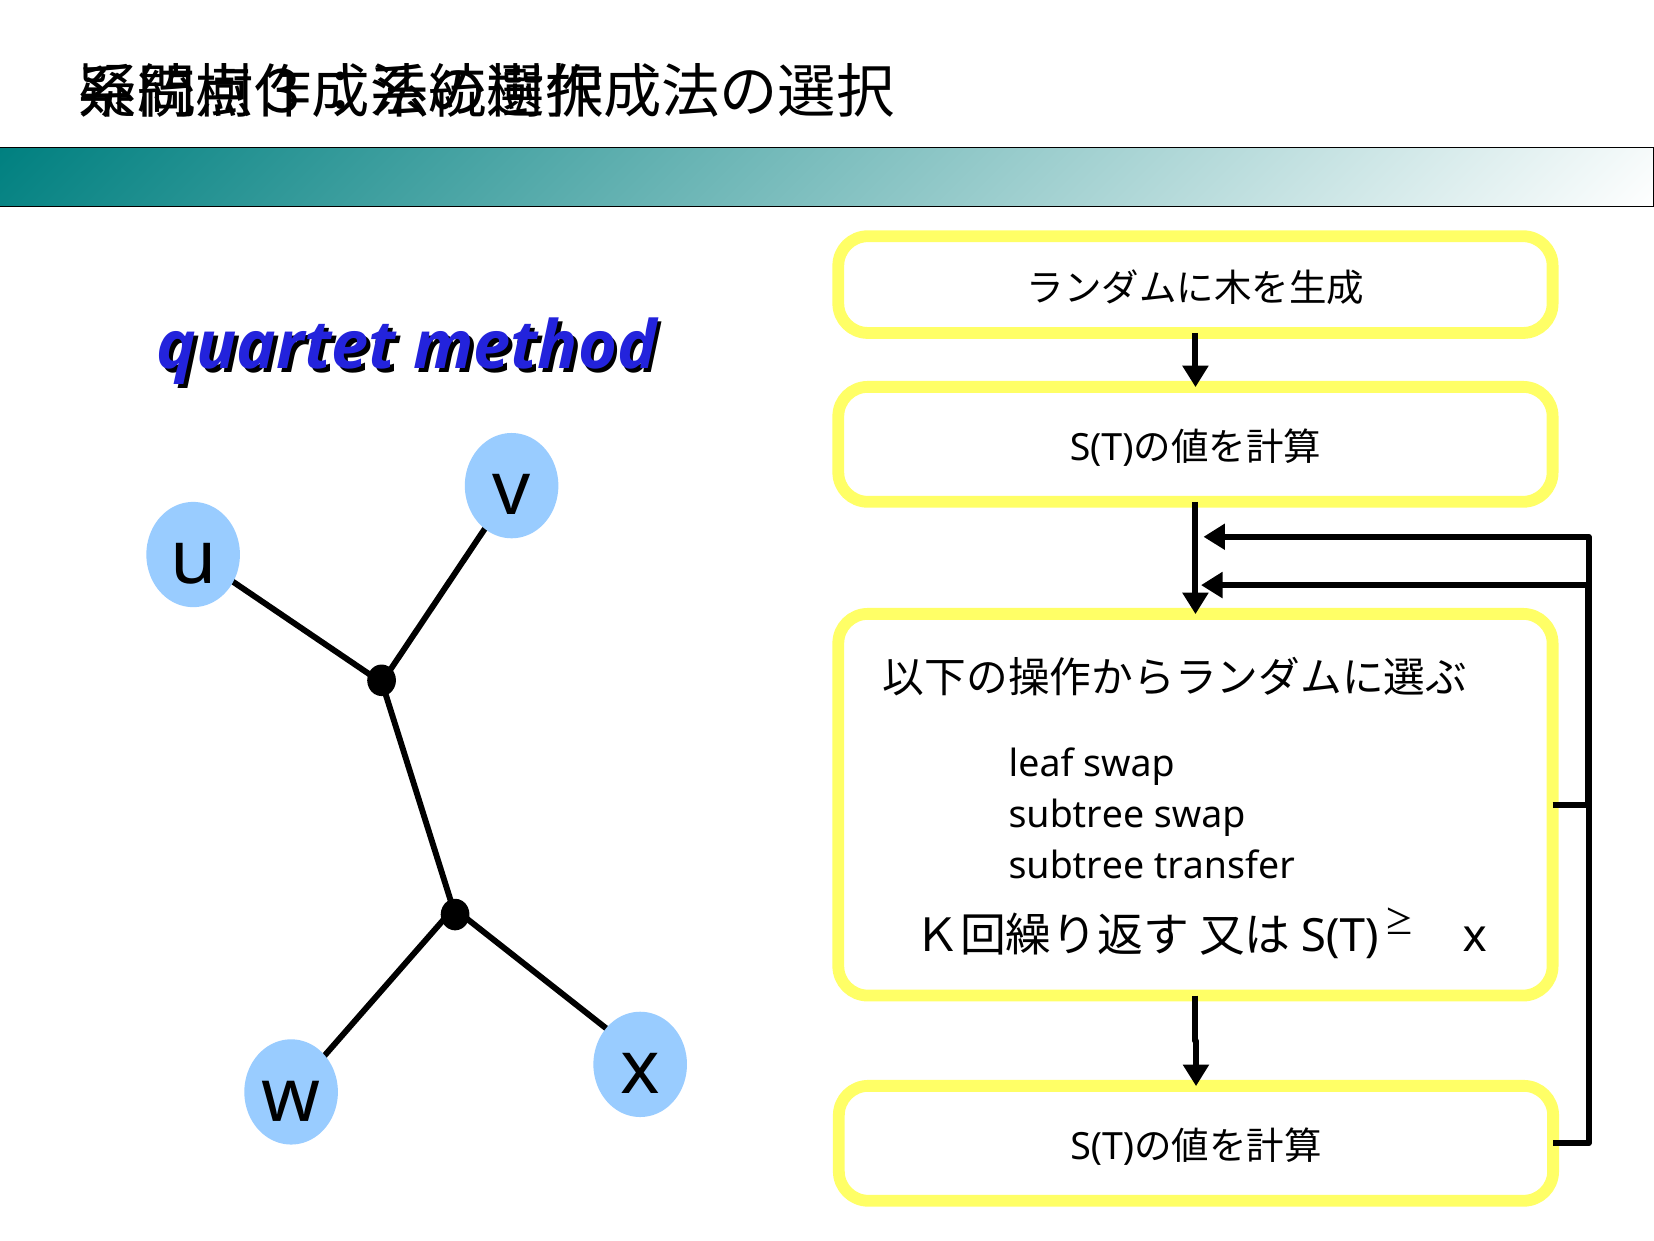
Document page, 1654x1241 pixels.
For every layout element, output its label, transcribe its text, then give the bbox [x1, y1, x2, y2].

text_box leaf swap subtree swap subtree transfer [993, 729, 1458, 890]
text_box S(T)の値を計算 [838, 1085, 1554, 1201]
text_box v [464, 432, 559, 539]
text_box w [244, 1039, 338, 1145]
text_box [443, 901, 467, 928]
text_box 以下の操作からランダムに選ぶ [868, 637, 1521, 707]
text_box ランダムに木を生成 [838, 236, 1553, 333]
text_box quartet method [1198, 244, 1562, 348]
text_box x [593, 1011, 687, 1118]
chart [1354, 894, 1447, 947]
text_box [370, 667, 394, 694]
text_box 系統樹作成法の選択 [61, 34, 945, 134]
text_box Ｋ回繰り返す 又は S(T) x [899, 890, 1536, 966]
text_box S(T)の値を計算 [838, 386, 1553, 502]
text_box u [146, 501, 240, 608]
text_box quartet method [141, 244, 1192, 348]
